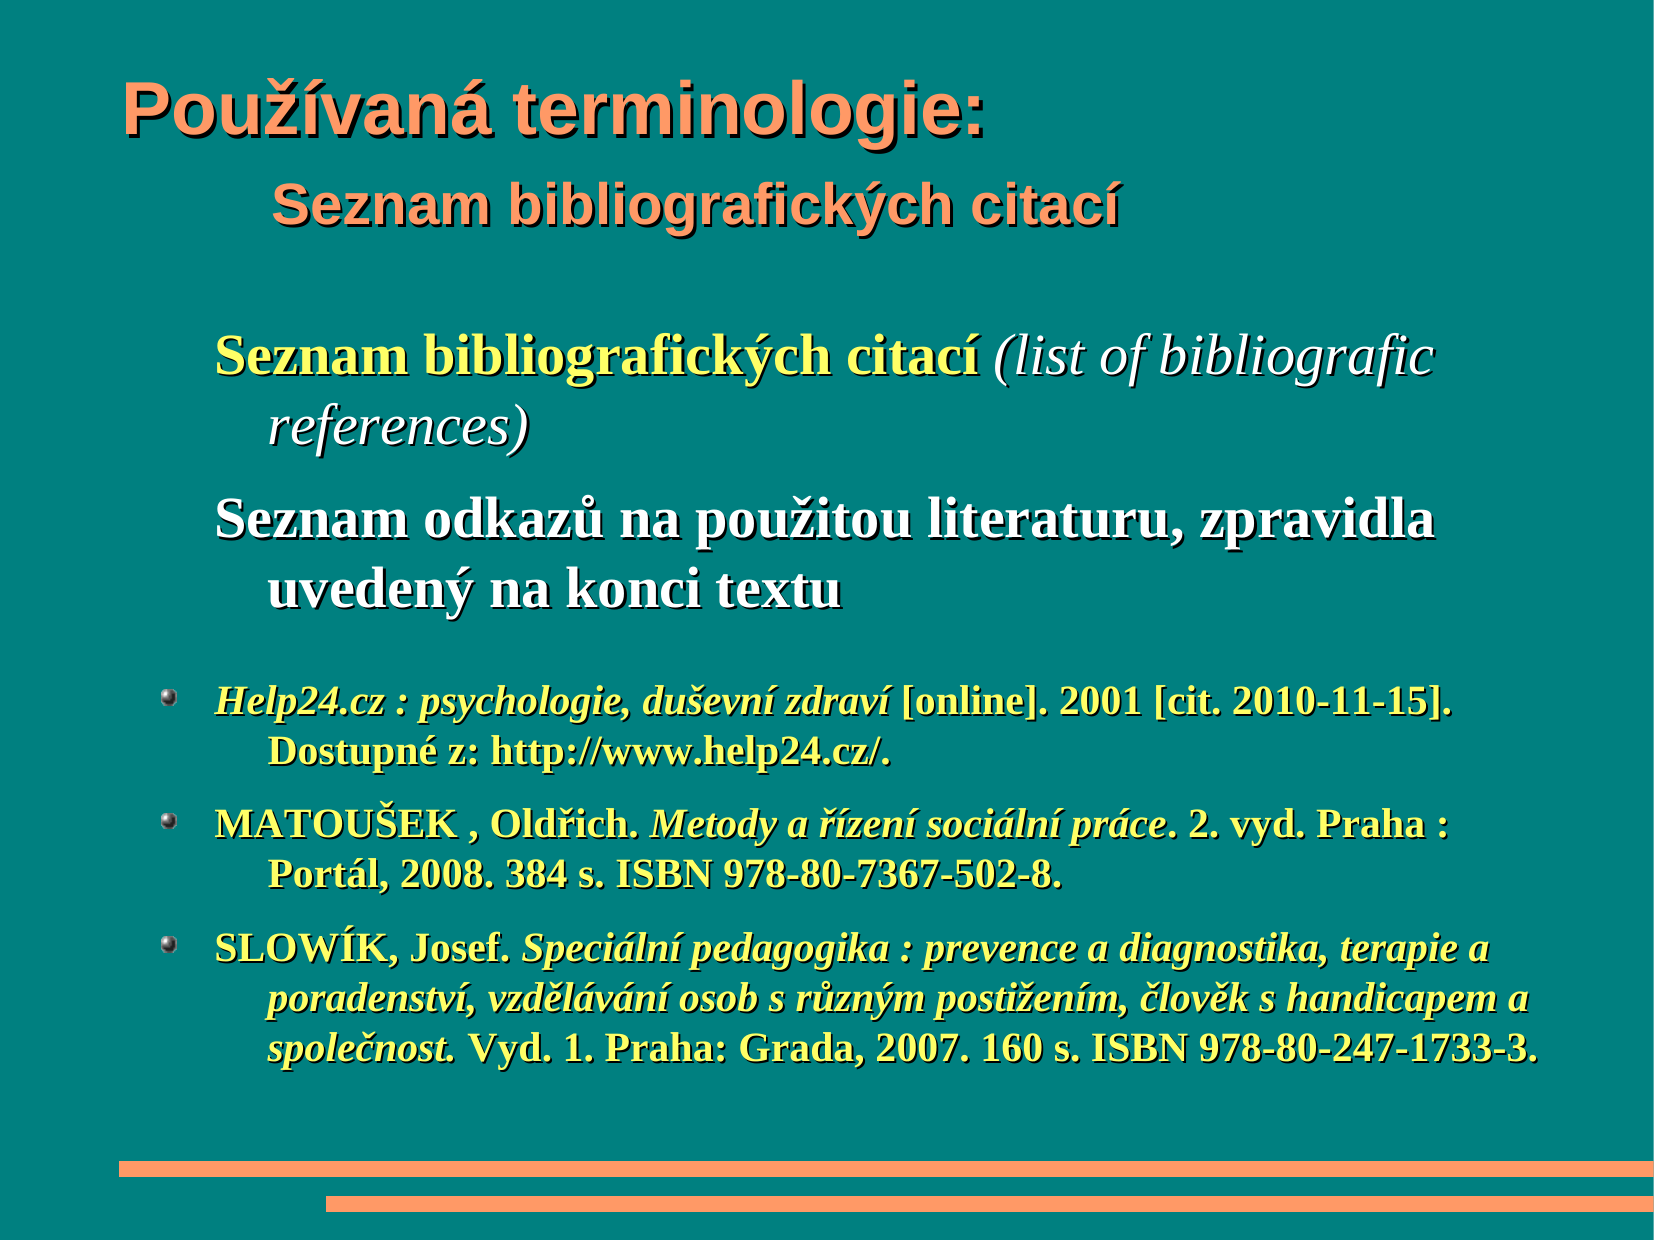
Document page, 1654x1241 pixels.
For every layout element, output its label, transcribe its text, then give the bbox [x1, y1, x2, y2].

list Seznam bibliografických citací (list of bibliografic references) Seznam odkazů na použitou literaturu, zpravidla uvedený na konci textu Help24.cz : psychologie, duševní zdraví [online]. 2001 [cit. 2010-11-15]. Dostupné z: http://www.help24.cz/. MATOUŠEK , Oldřich. Metody a řízení sociální práce. 2. vyd. Praha : Portál, 2008. 384 s. ISBN 978-80-7367-502-8. SLOWÍK, Josef. Speciální pedagogika : prevence a diagnostika, terapie a poradenství, vzdělávání osob s různým postižením, člověk s handicapem a společnost. Vyd. 1. Praha: Grada, 2007. 160 s. ISBN 978-80-247-1733-3. [125, 316, 1565, 1127]
title Používaná terminologie: Seznam bibliografických citací [121, 46, 1534, 254]
